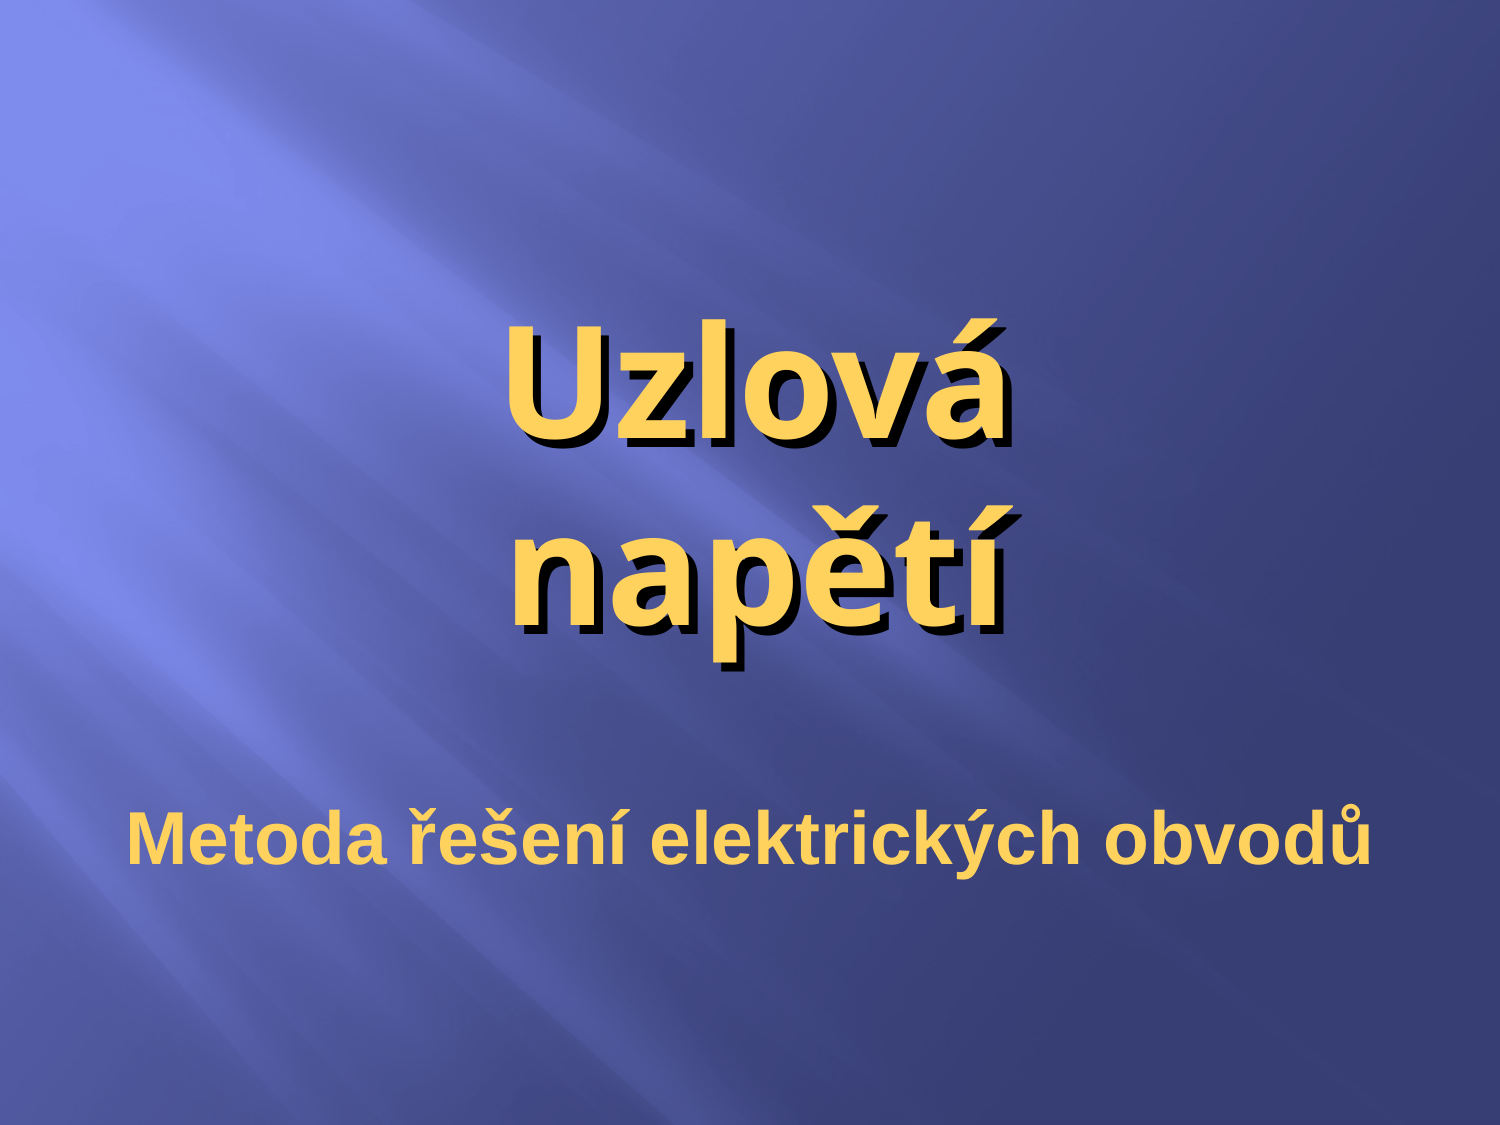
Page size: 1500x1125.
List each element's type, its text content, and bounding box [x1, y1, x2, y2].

text_box Metoda řešení elektrických obvodů [29, 739, 1471, 929]
title Uzlová napětí [29, 278, 1483, 658]
